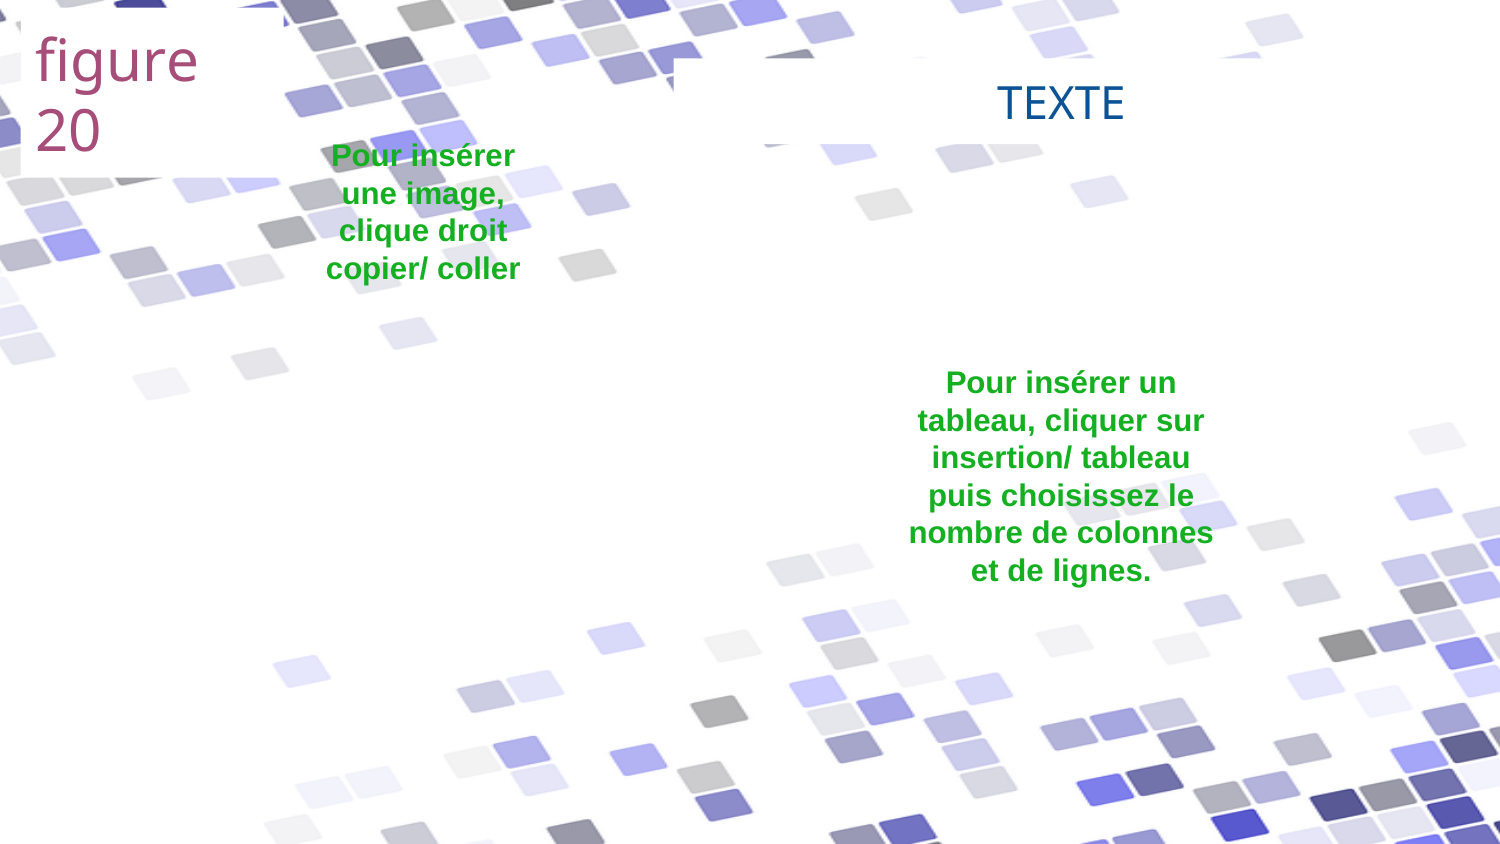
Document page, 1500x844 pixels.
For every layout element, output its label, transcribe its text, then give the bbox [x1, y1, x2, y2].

text_box TEXTE [673, 58, 1450, 145]
text_box Pour insérer un tableau, cliquer sur insertion/ tableau puis choisissez le nombre de colonnes et de lignes. [884, 347, 1239, 606]
text_box figure 20 [20, 7, 284, 109]
picture [0, 0, 1500, 844]
text_box Pour insérer une image, clique droit copier/ coller [300, 120, 546, 303]
